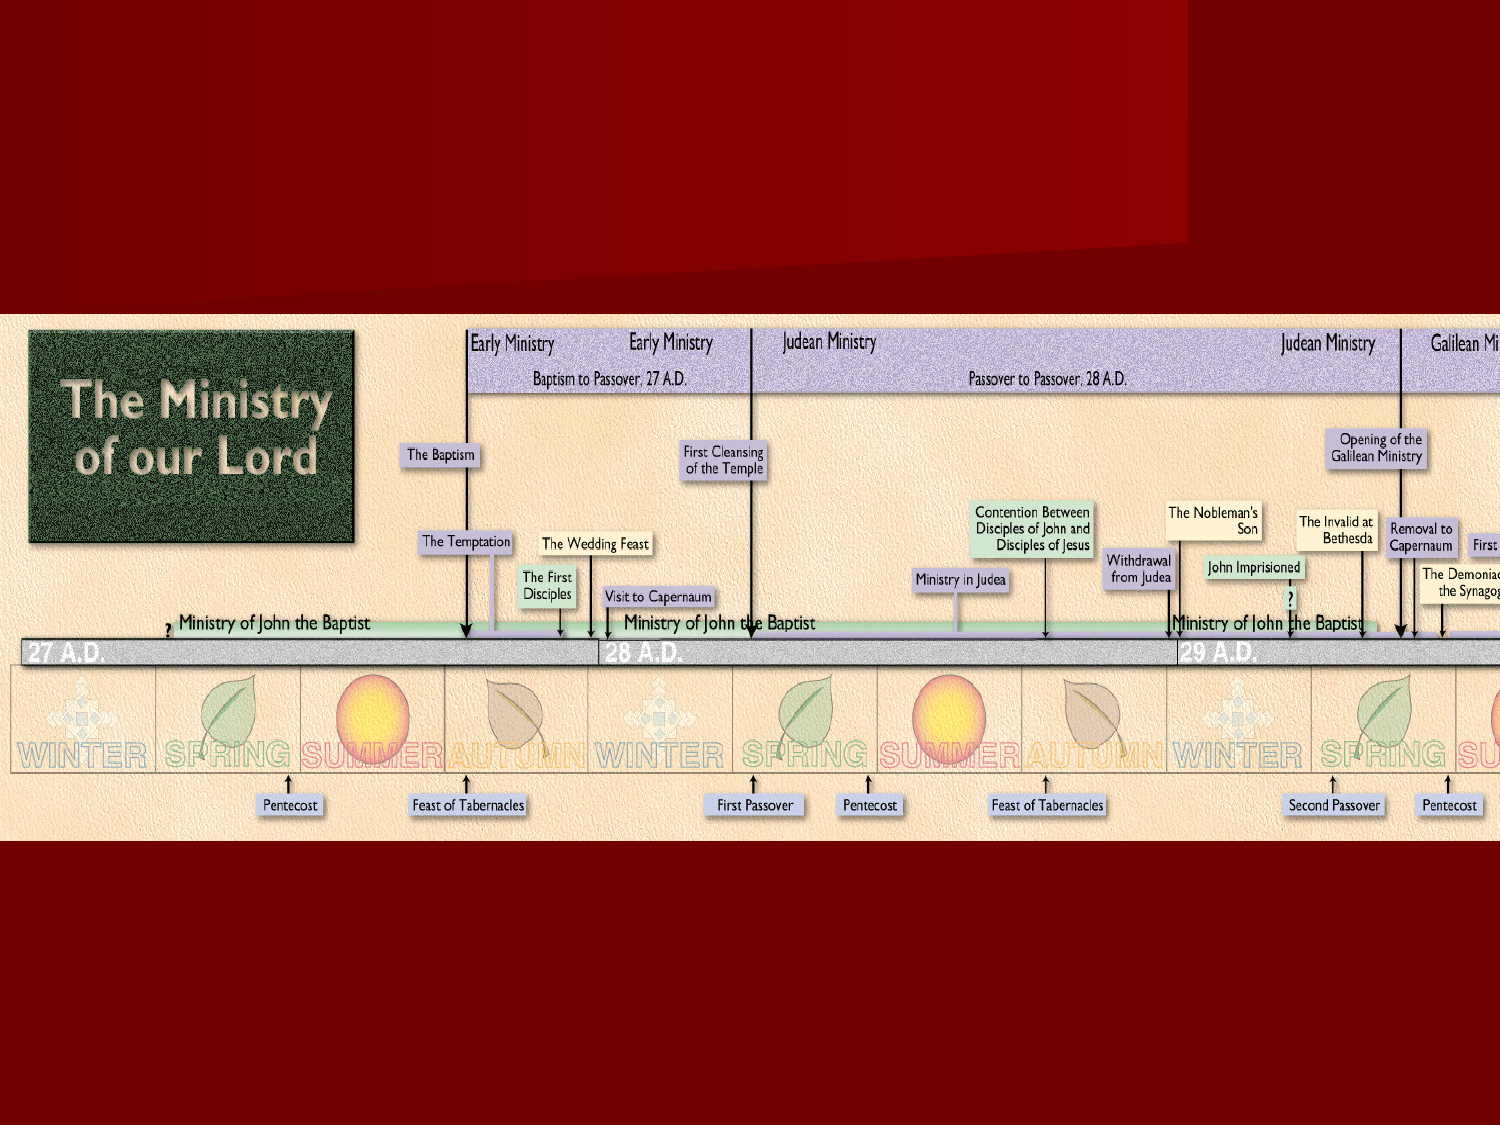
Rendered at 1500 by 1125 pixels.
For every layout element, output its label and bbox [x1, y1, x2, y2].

picture [0, 314, 1500, 841]
